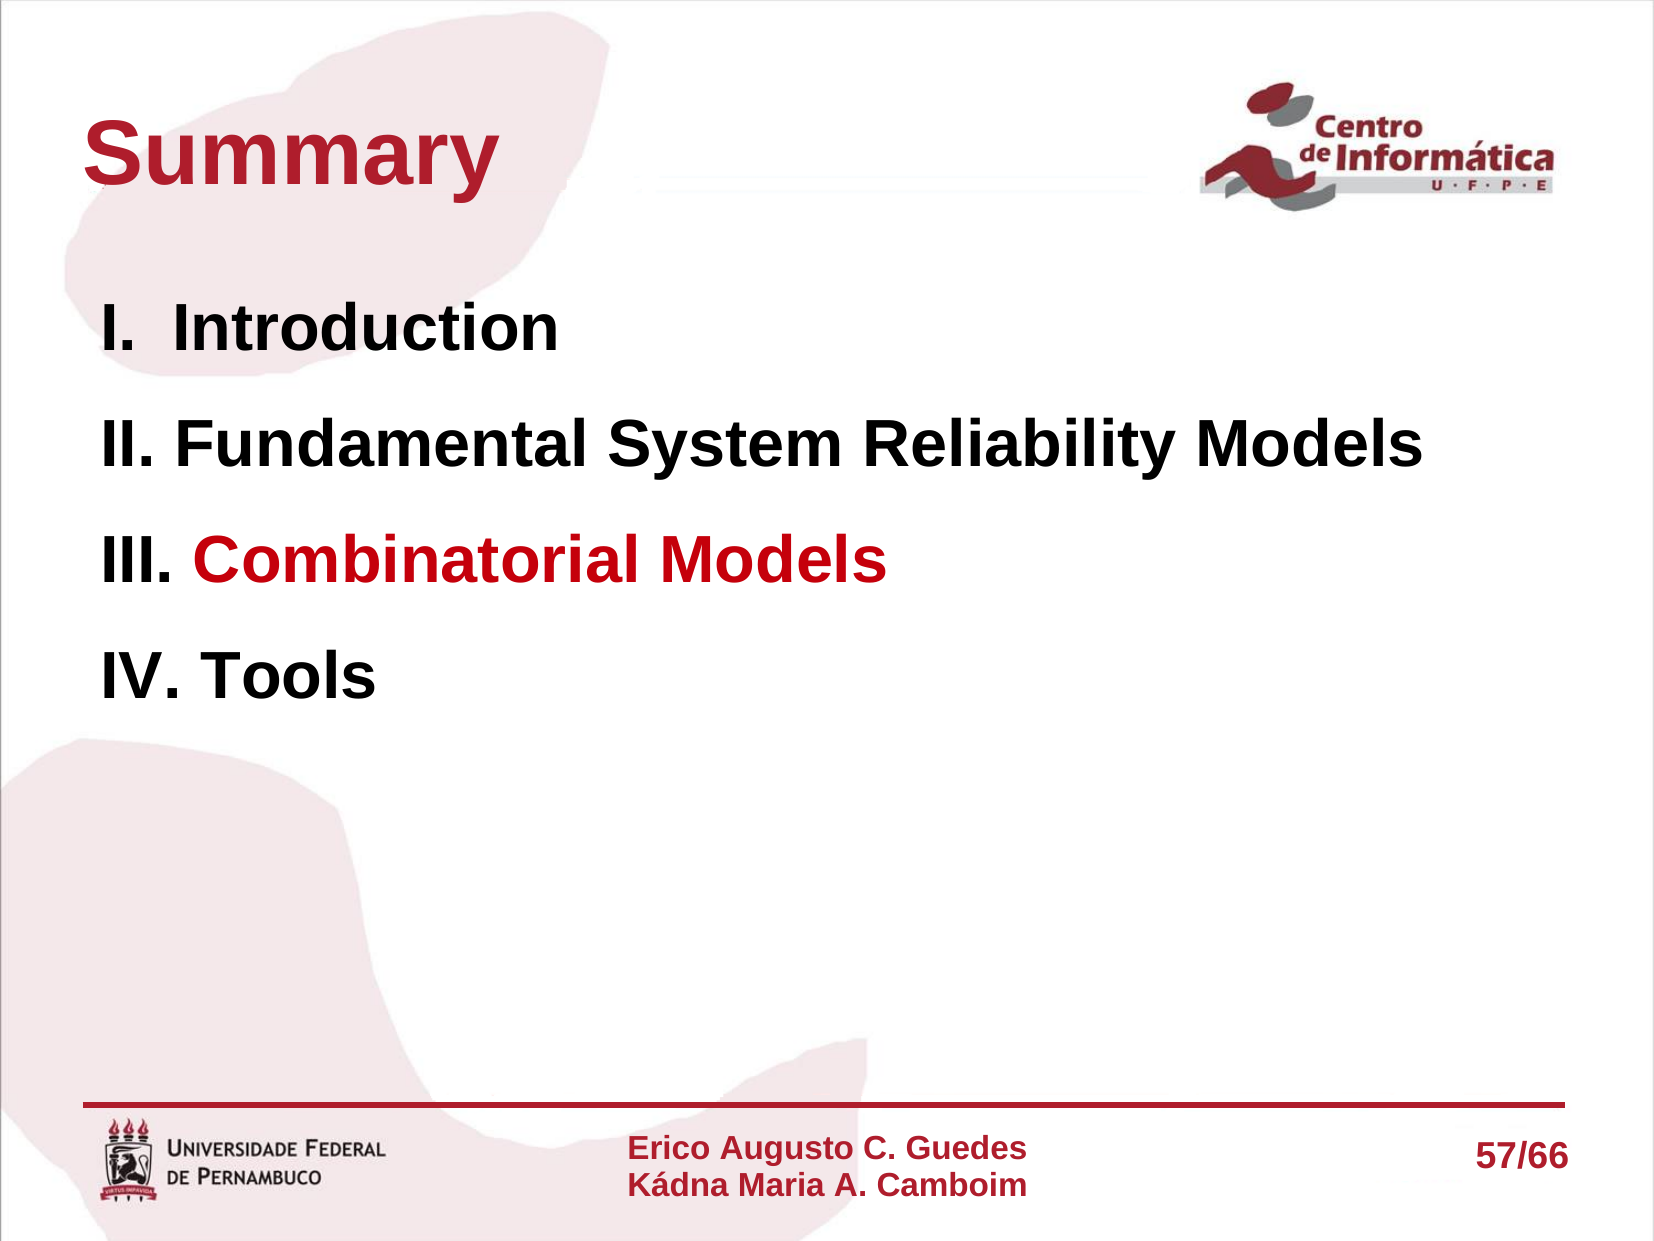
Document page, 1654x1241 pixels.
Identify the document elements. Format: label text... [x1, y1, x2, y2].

picture [0, 0, 1654, 1241]
title Summary [82, 49, 1571, 257]
list Introduction Fundamental System Reliability Models Combinatorial Models Tools [82, 290, 1571, 1109]
